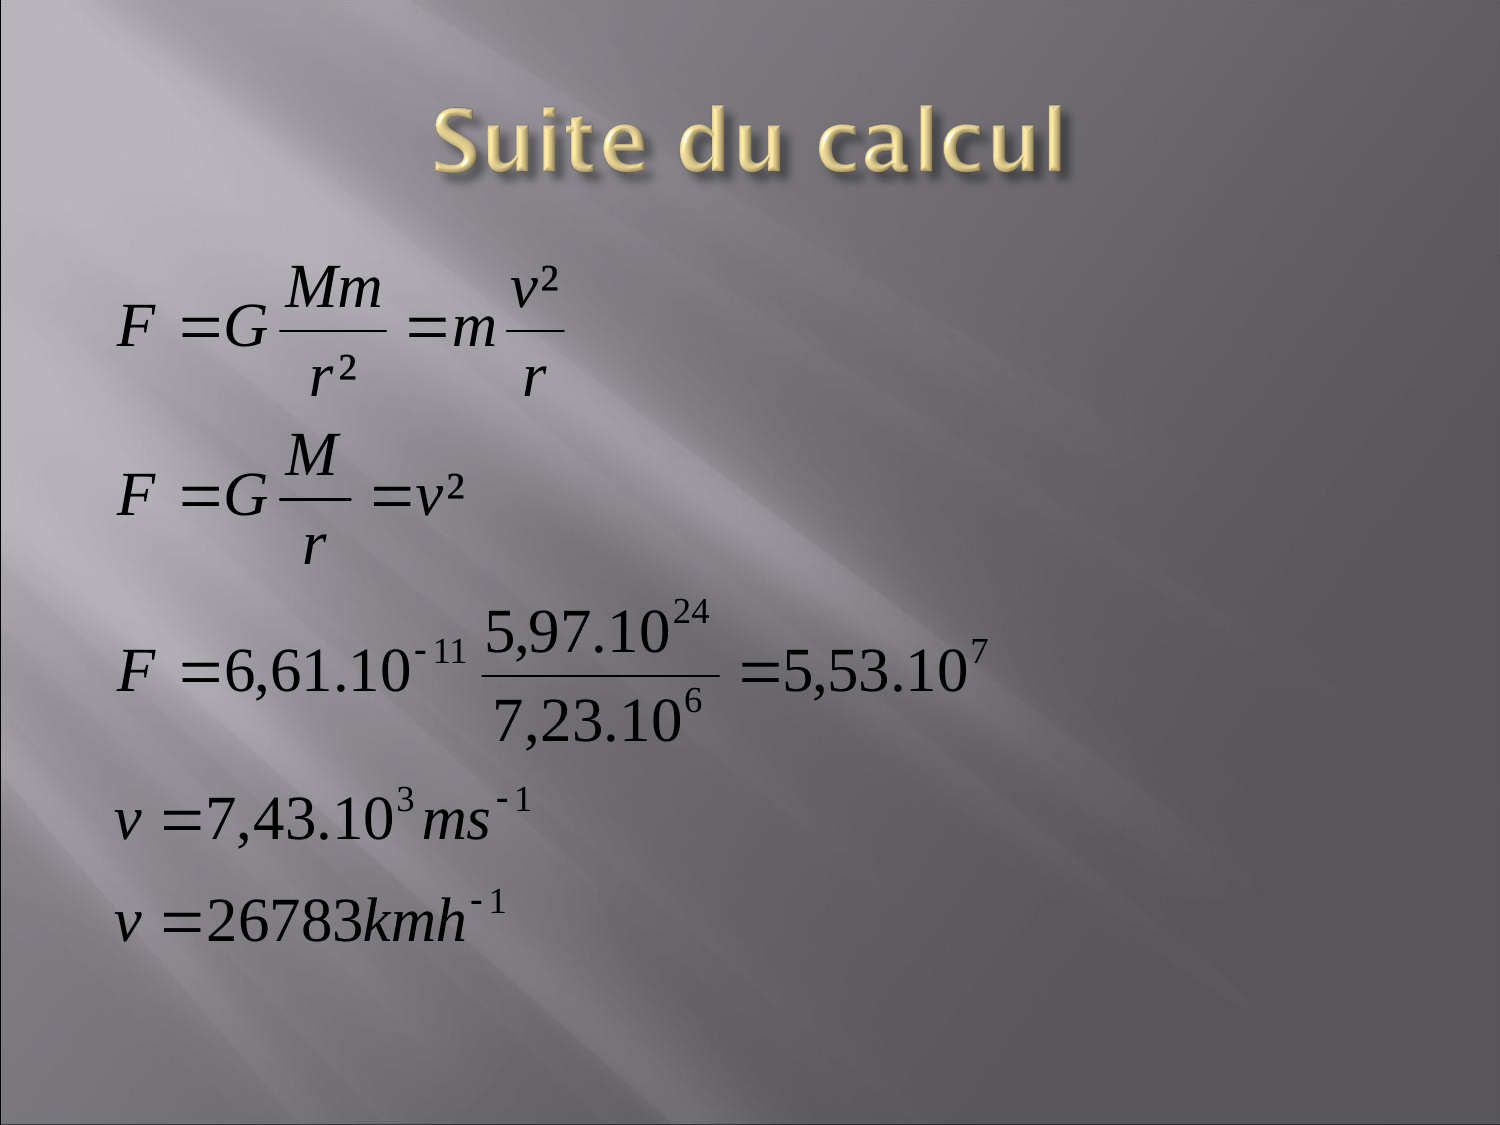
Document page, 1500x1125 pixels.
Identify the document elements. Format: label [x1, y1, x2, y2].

picture [0, 0, 1500, 1125]
chart [105, 246, 1008, 954]
text_box [73, 43, 1427, 235]
